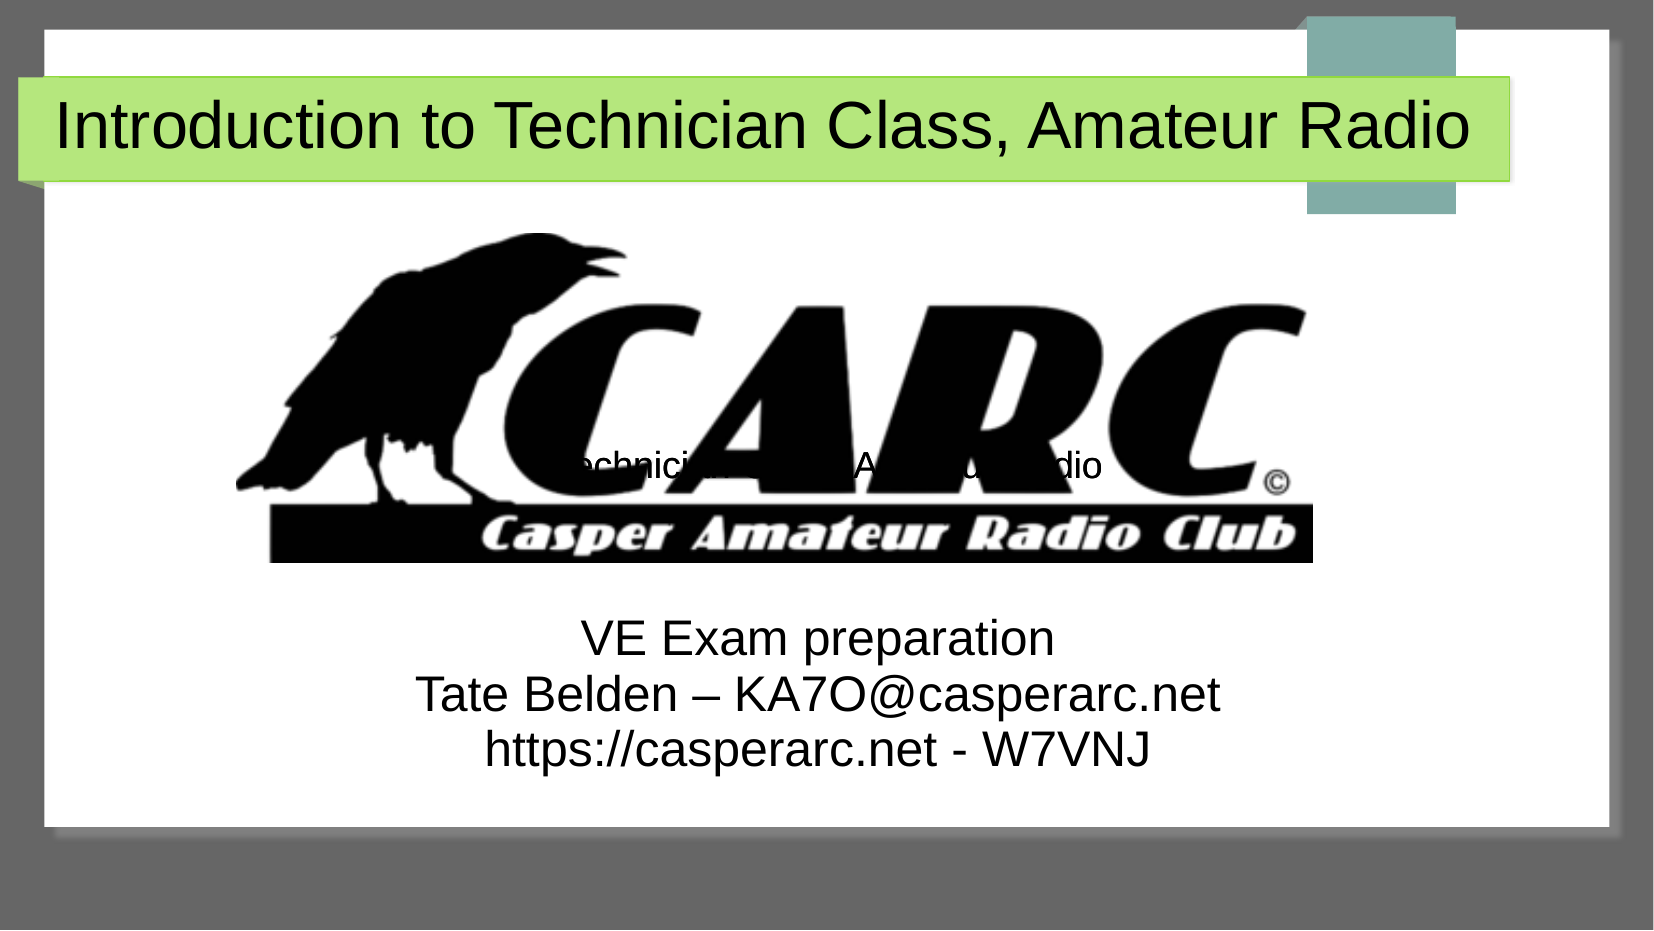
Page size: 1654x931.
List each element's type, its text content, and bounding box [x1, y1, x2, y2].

subtitle VE Exam preparation Tate Belden – KA7O@casperarc.net https://casperarc.net - W7VNJ [61, 562, 1576, 826]
title Introduction to Technician Class, Amateur Radio [55, 73, 1506, 178]
picture [236, 233, 1313, 563]
